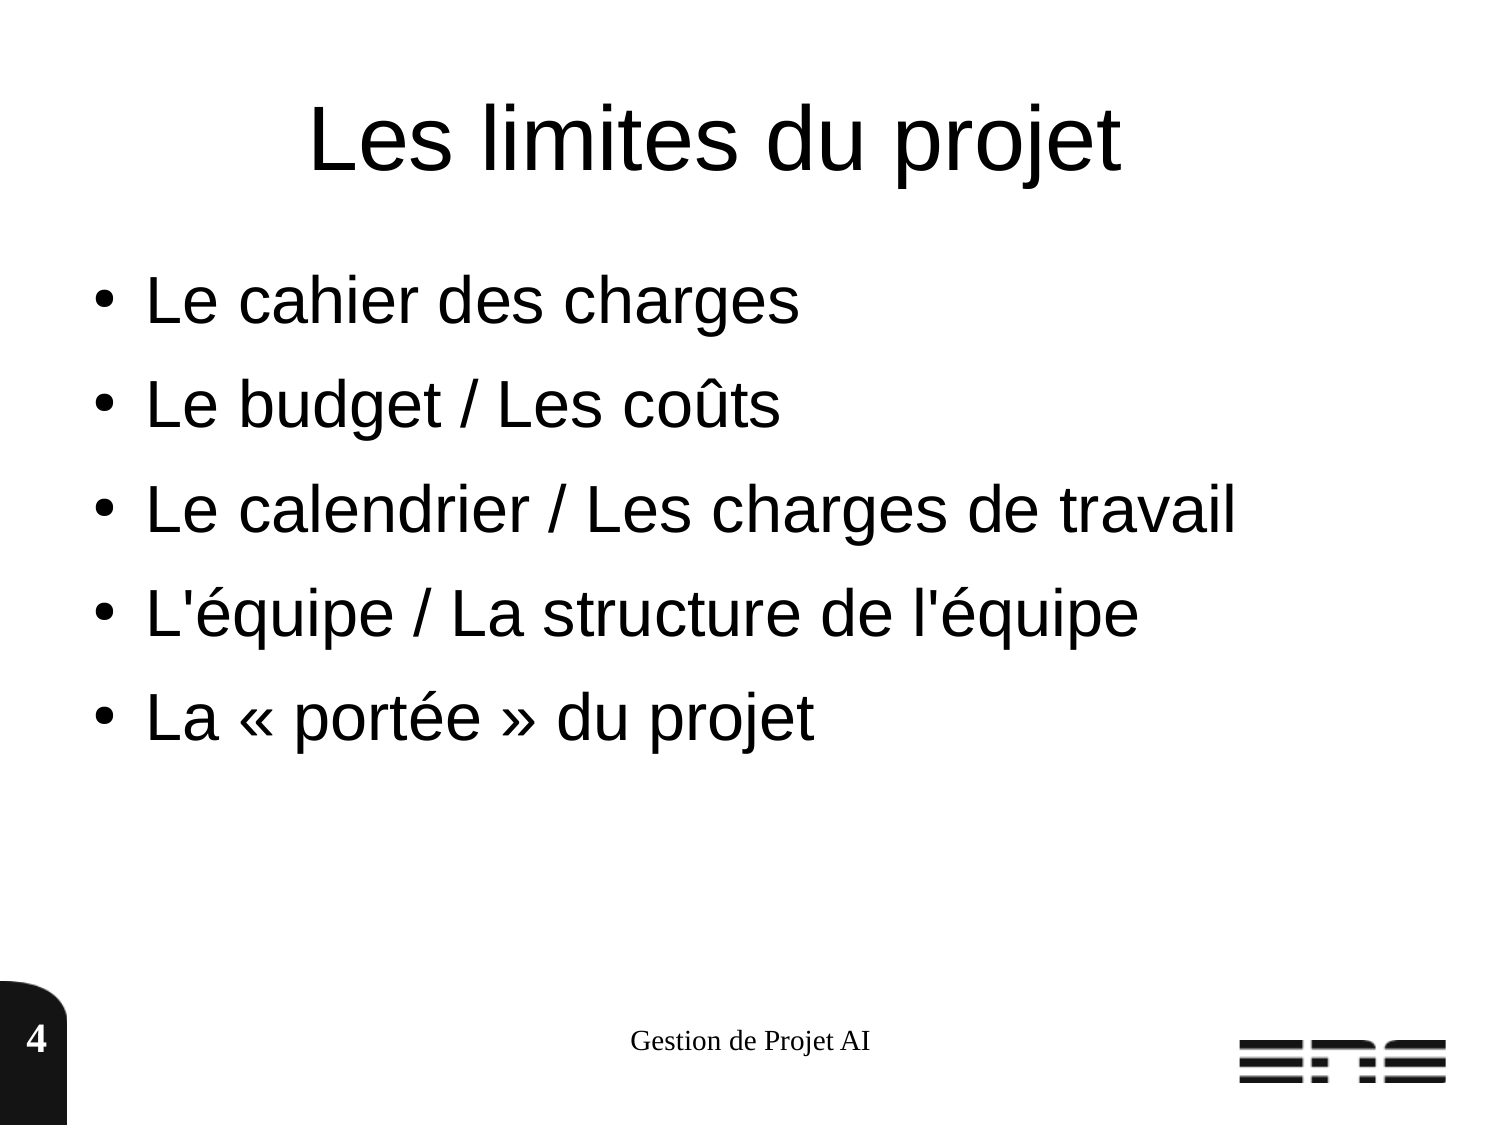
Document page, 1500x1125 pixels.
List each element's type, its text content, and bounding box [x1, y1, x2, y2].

title Les limites du projet [75, 44, 1425, 233]
list Le cahier des charges Le budget / Les coûts Le calendrier / Les charges de travail L'équipe / La structure de l'équipe La « portée » du projet [75, 263, 1425, 916]
